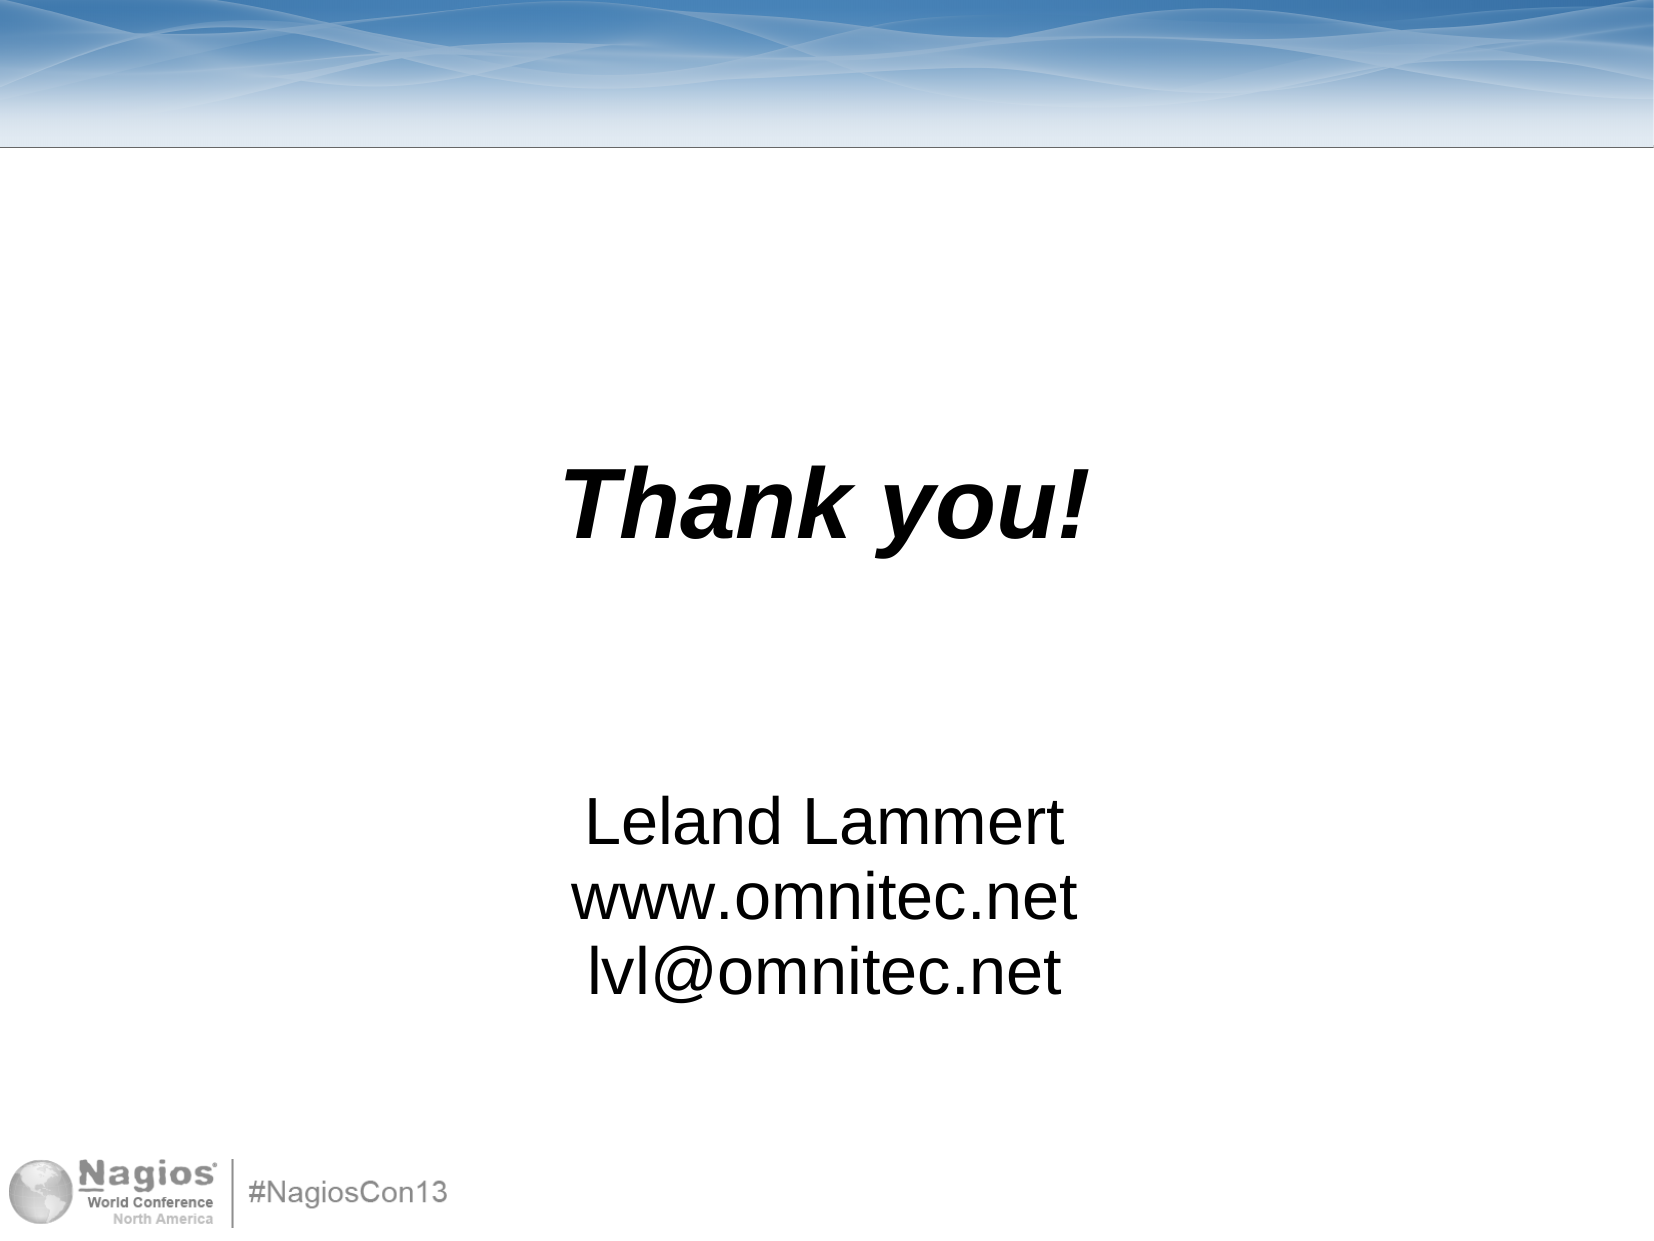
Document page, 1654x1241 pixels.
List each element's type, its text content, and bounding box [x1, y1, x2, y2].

picture [0, 0, 1654, 147]
subtitle Thank you! Leland Lammert www.omnitec.net lvl@omnitec.net [80, 186, 1569, 1009]
picture [9, 1159, 453, 1228]
